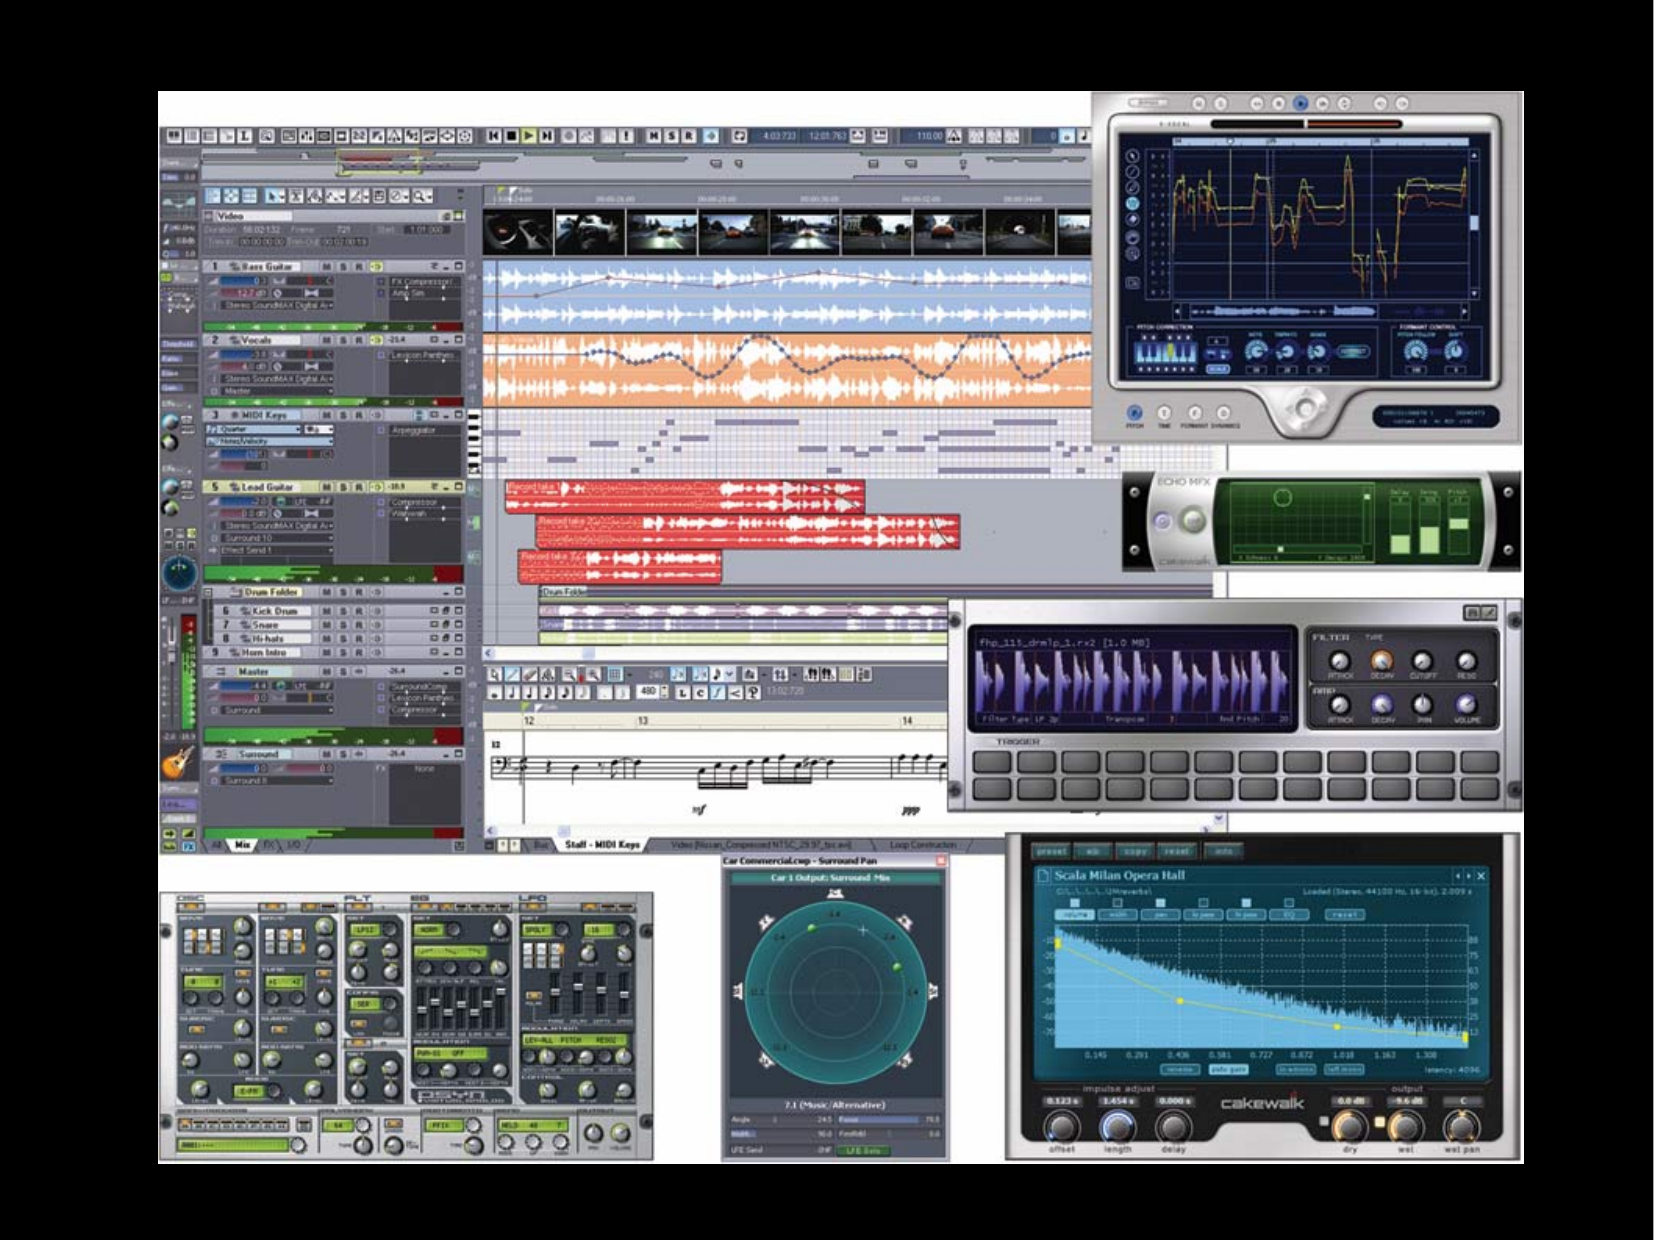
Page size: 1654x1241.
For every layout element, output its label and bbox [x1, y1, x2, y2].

picture [158, 91, 1524, 1164]
